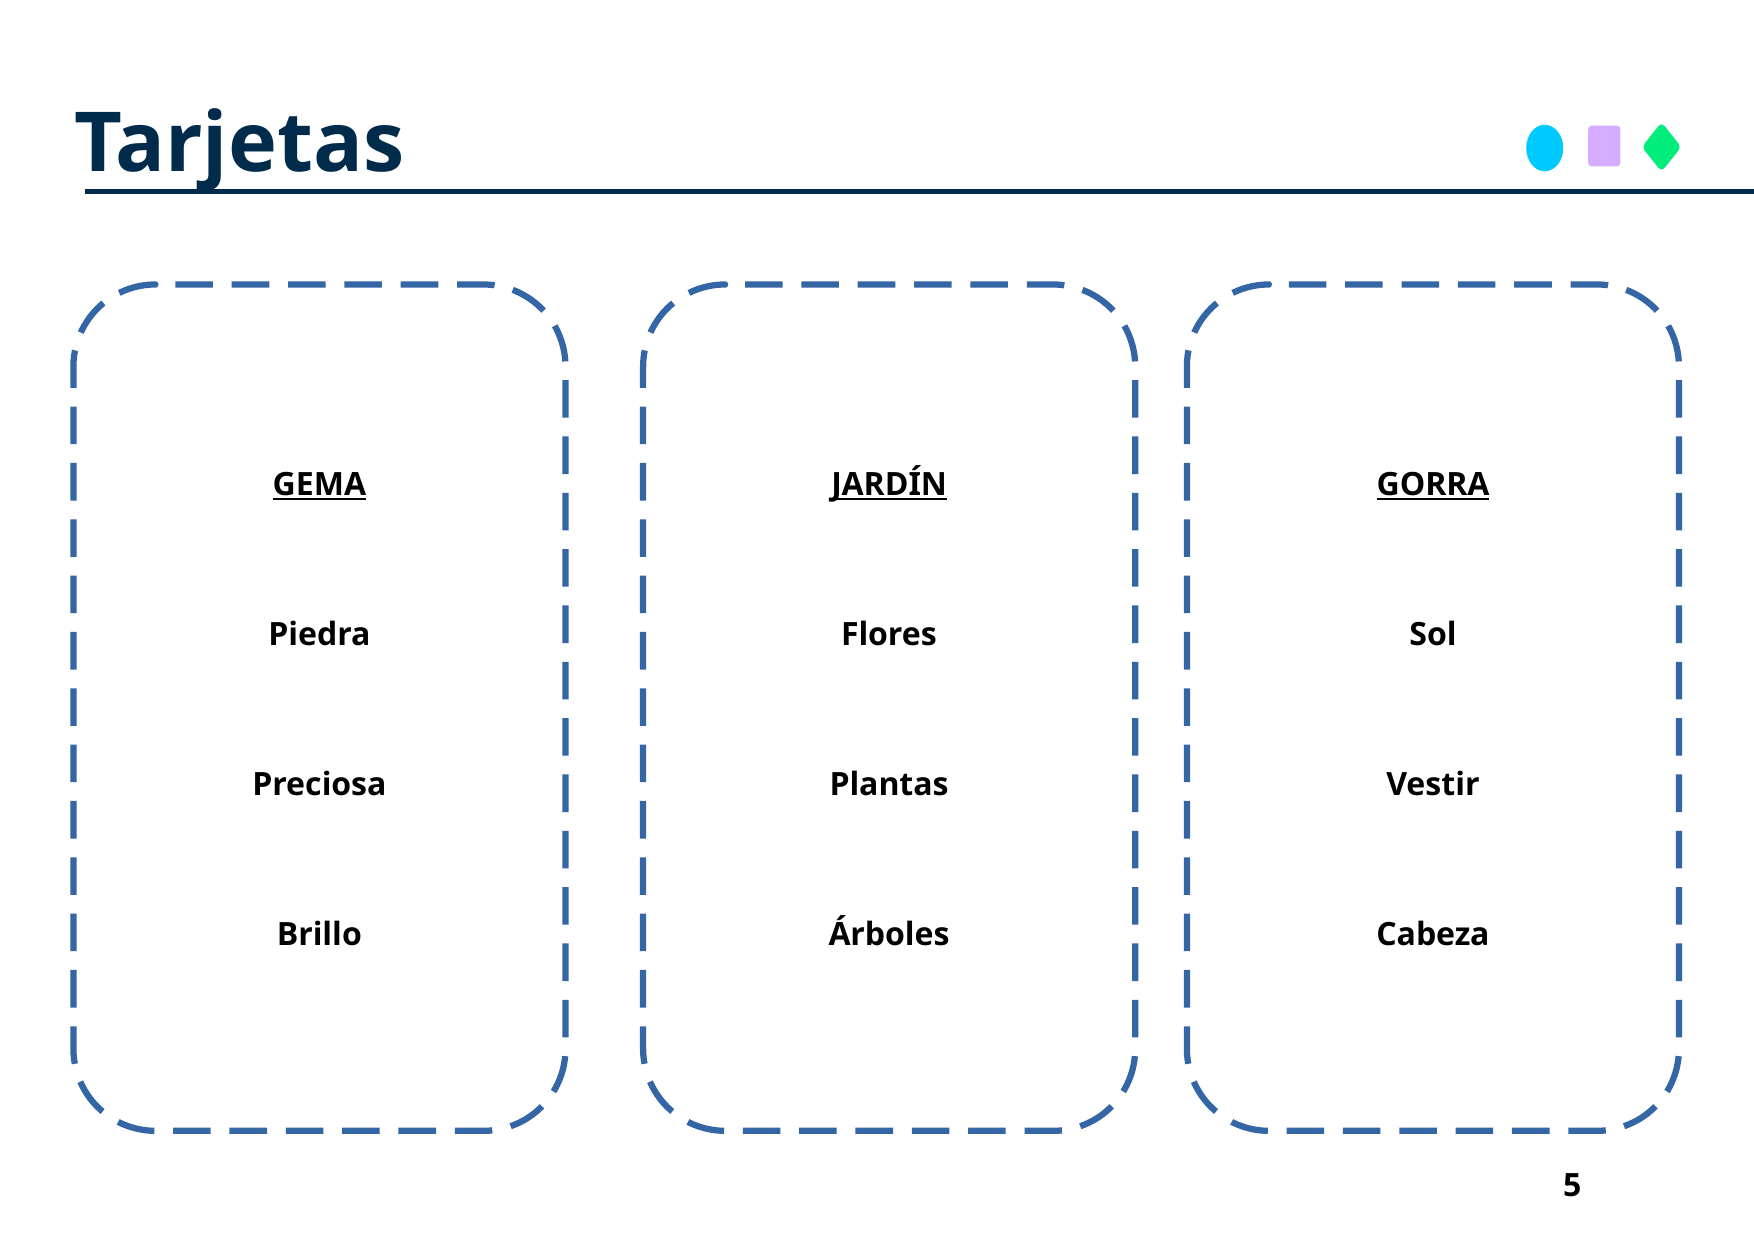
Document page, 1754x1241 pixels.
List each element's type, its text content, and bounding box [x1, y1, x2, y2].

title Tarjetas [74, 32, 1404, 196]
text_box JARDÍN Flores Plantas Árboles [643, 284, 1136, 1131]
text_box GORRA Sol Vestir Cabeza [1186, 284, 1679, 1131]
text_box GEMA Piedra Preciosa Brillo [73, 284, 566, 1131]
